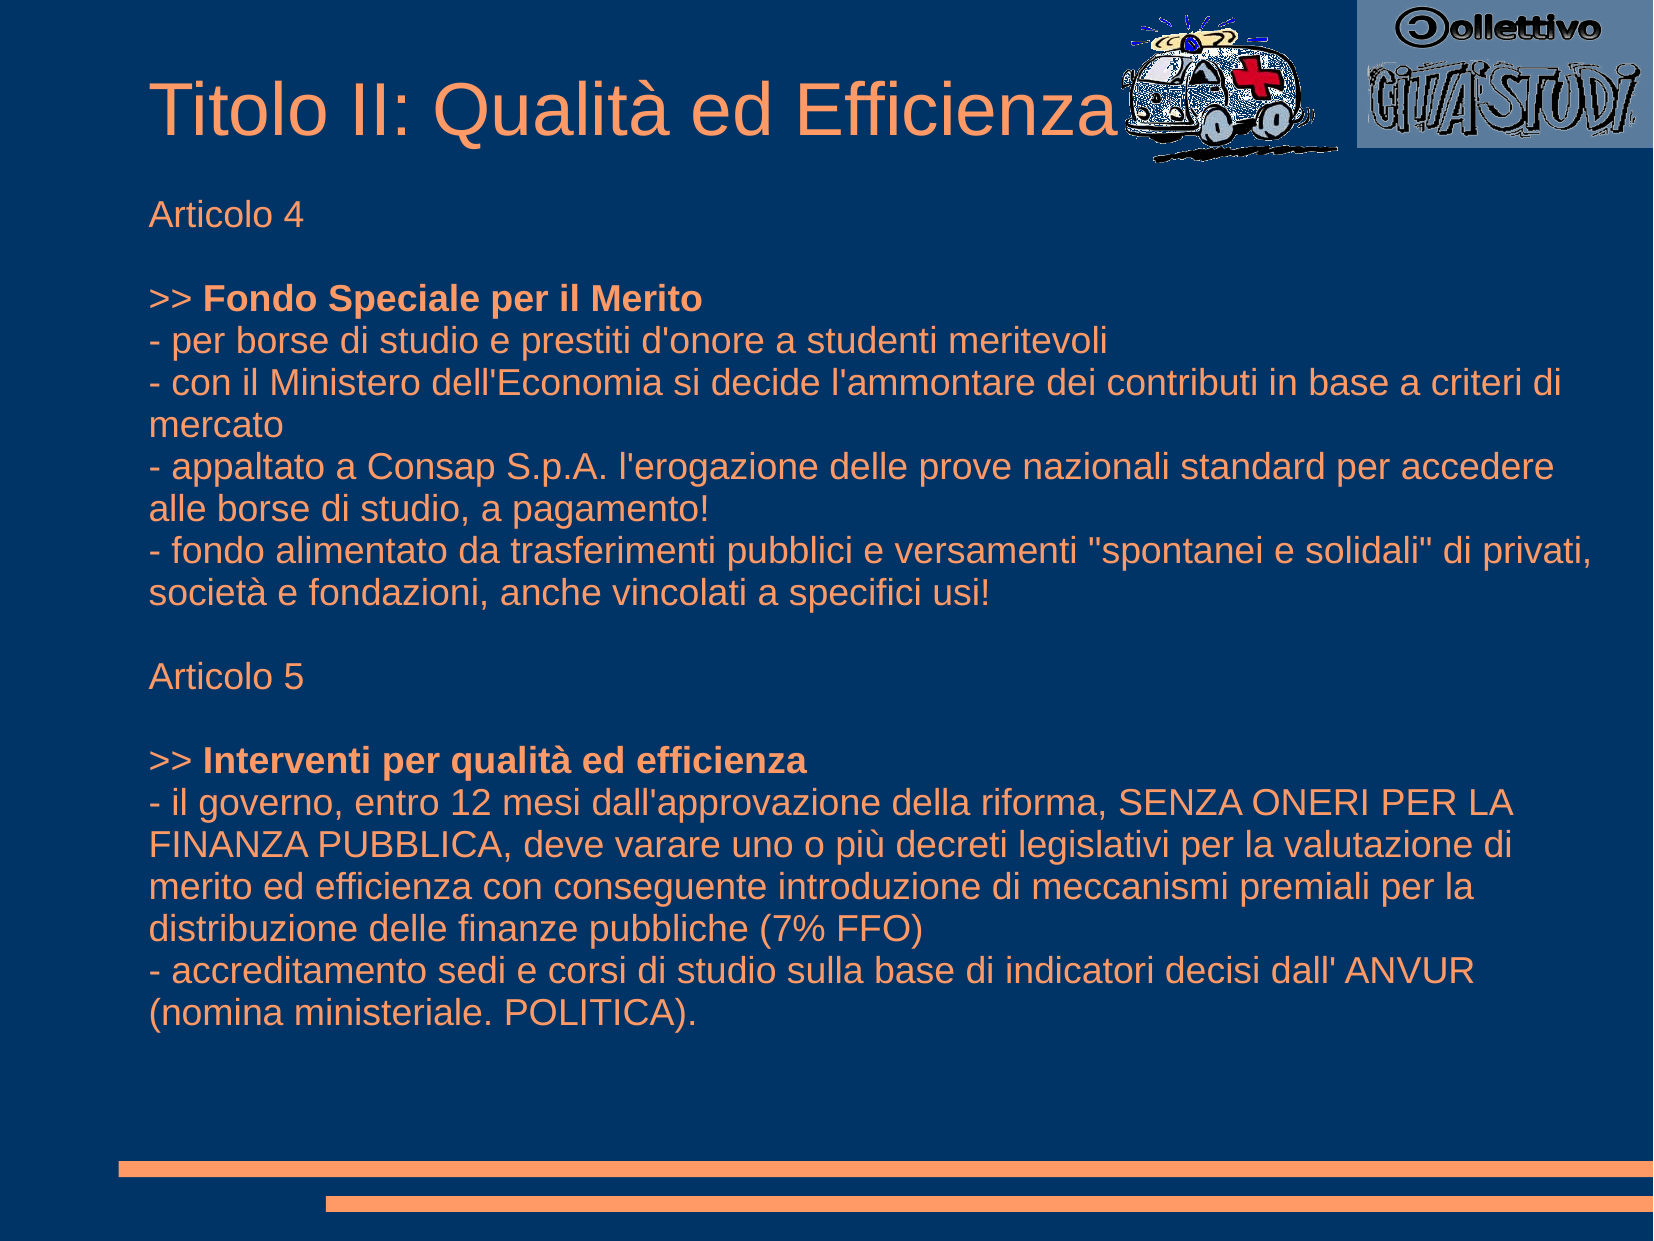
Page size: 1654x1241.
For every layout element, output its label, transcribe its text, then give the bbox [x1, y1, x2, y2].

picture [1092, 0, 1653, 178]
text_box Titolo II: Qualità ed Efficienza Articolo 4 >> Fondo Speciale per il Merito - per borse di studio e prestiti d'onore a studenti meritevoli - con il Ministero dell'Economia si decide l'ammontare dei contributi in base a criteri di mercato - appaltato a Consap S.p.A. l'erogazione delle prove nazionali standard per accedere alle borse di studio, a pagamento! - fondo alimentato da trasferimenti pubblici e versamenti "spontanei e solidali" di privati, società e fondazioni, anche vincolati a specifici usi! Articolo 5 >> Interventi per qualità ed efficienza - il governo, entro 12 mesi dall'approvazione della riforma, SENZA ONERI PER LA FINANZA PUBBLICA, deve varare uno o più decreti legislativi per la valutazione di merito ed efficienza con conseguente introduzione di meccanismi premiali per la distribuzione delle finanze pubbliche (7% FFO) - accreditamento sedi e corsi di studio sulla base di indicatori decisi dall' ANVUR (nomina ministeriale. POLITICA). [133, 60, 1630, 1083]
